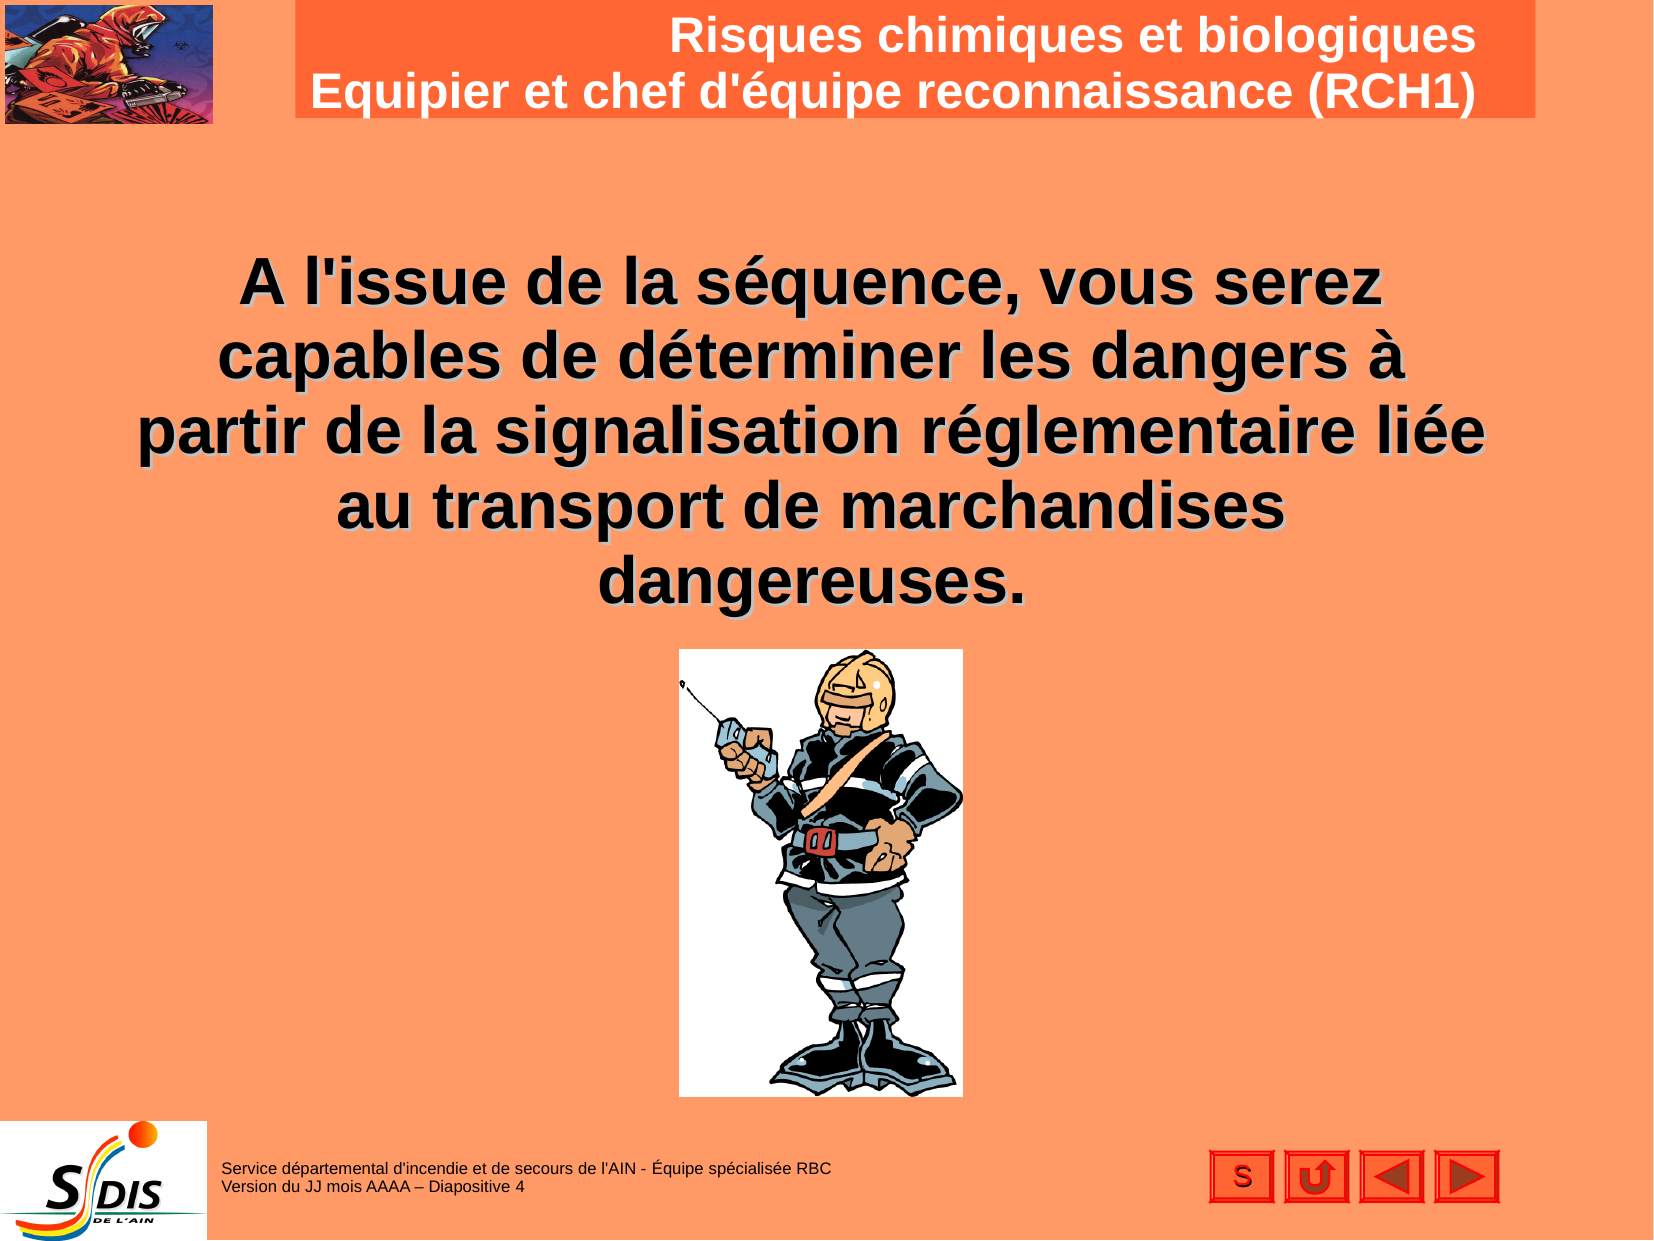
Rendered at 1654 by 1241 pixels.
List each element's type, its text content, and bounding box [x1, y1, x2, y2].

text_box A l'issue de la séquence, vous serez capables de déterminer les dangers à partir de la signalisation réglementaire liée au transport de marchandises dangereuses. [118, 236, 1506, 827]
picture [0, 1121, 207, 1241]
picture [5, 5, 213, 124]
picture [679, 649, 963, 1097]
text_box S [1217, 1151, 1267, 1200]
text_box [1362, 1151, 1424, 1202]
text_box [1437, 1151, 1499, 1202]
text_box [1287, 1151, 1349, 1202]
text_box [1212, 1151, 1274, 1202]
